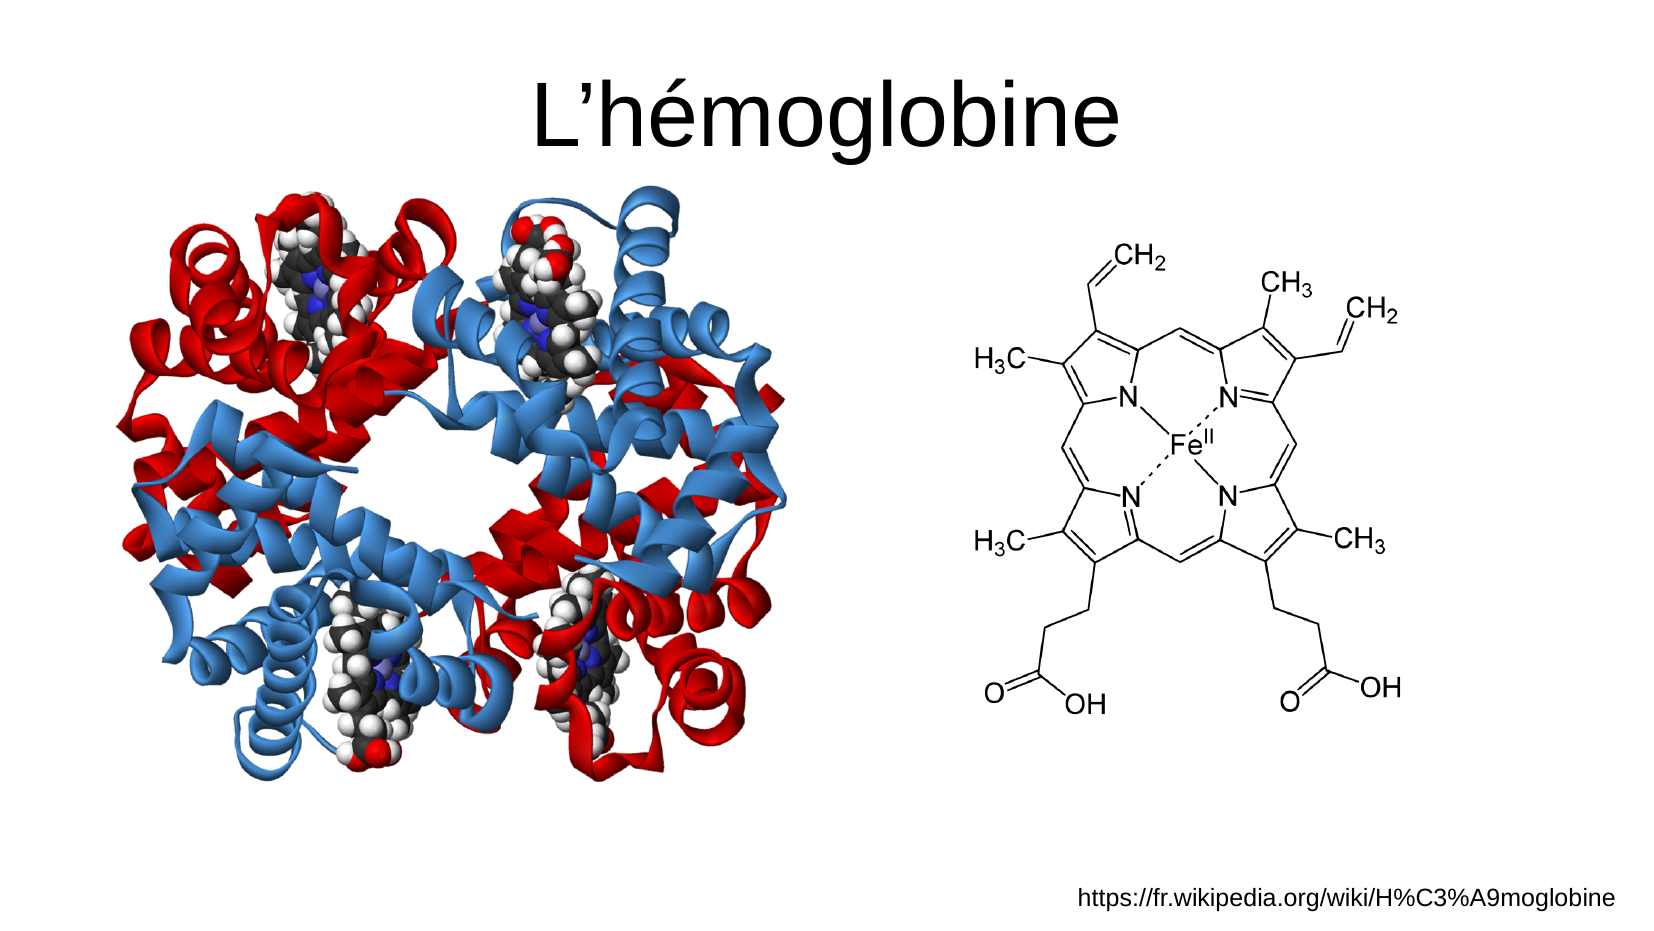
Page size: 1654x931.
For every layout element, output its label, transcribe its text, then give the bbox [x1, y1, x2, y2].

title L’hémoglobine [82, 37, 1571, 193]
picture [82, 152, 820, 815]
picture [968, 236, 1407, 721]
text_box https://fr.wikipedia.org/wiki/H%C3%A9moglobine [1062, 876, 1654, 931]
